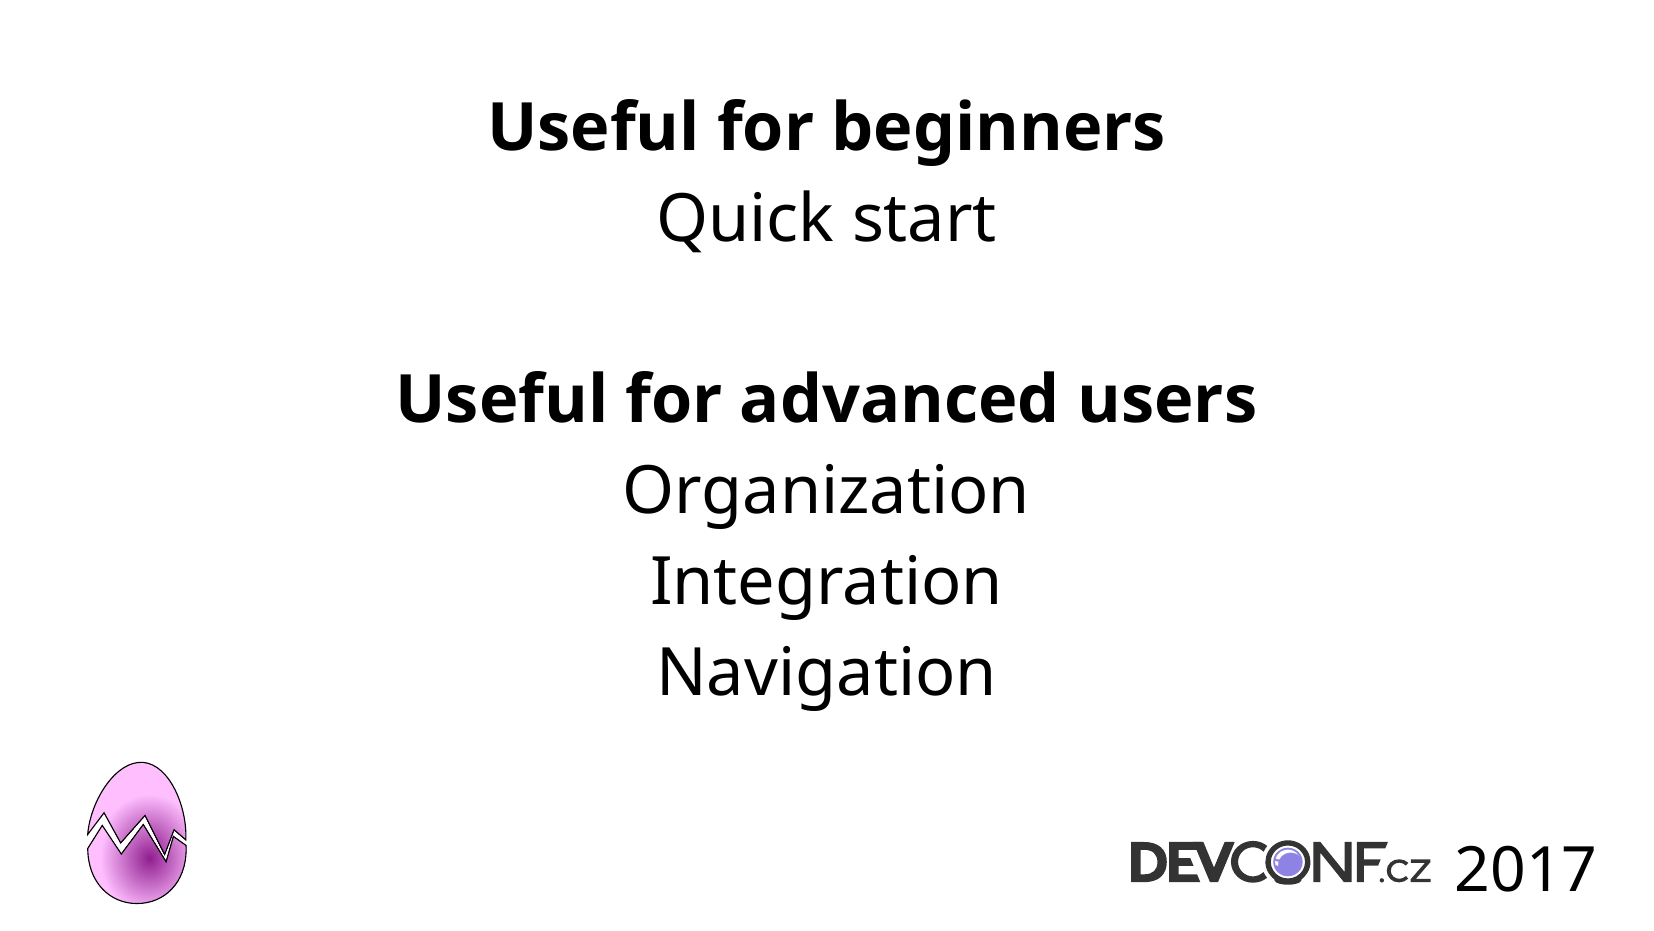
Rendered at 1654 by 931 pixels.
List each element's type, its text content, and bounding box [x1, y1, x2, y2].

subtitle Useful for beginners Quick start Useful for advanced users Organization Integration Navigation [82, 37, 1571, 758]
